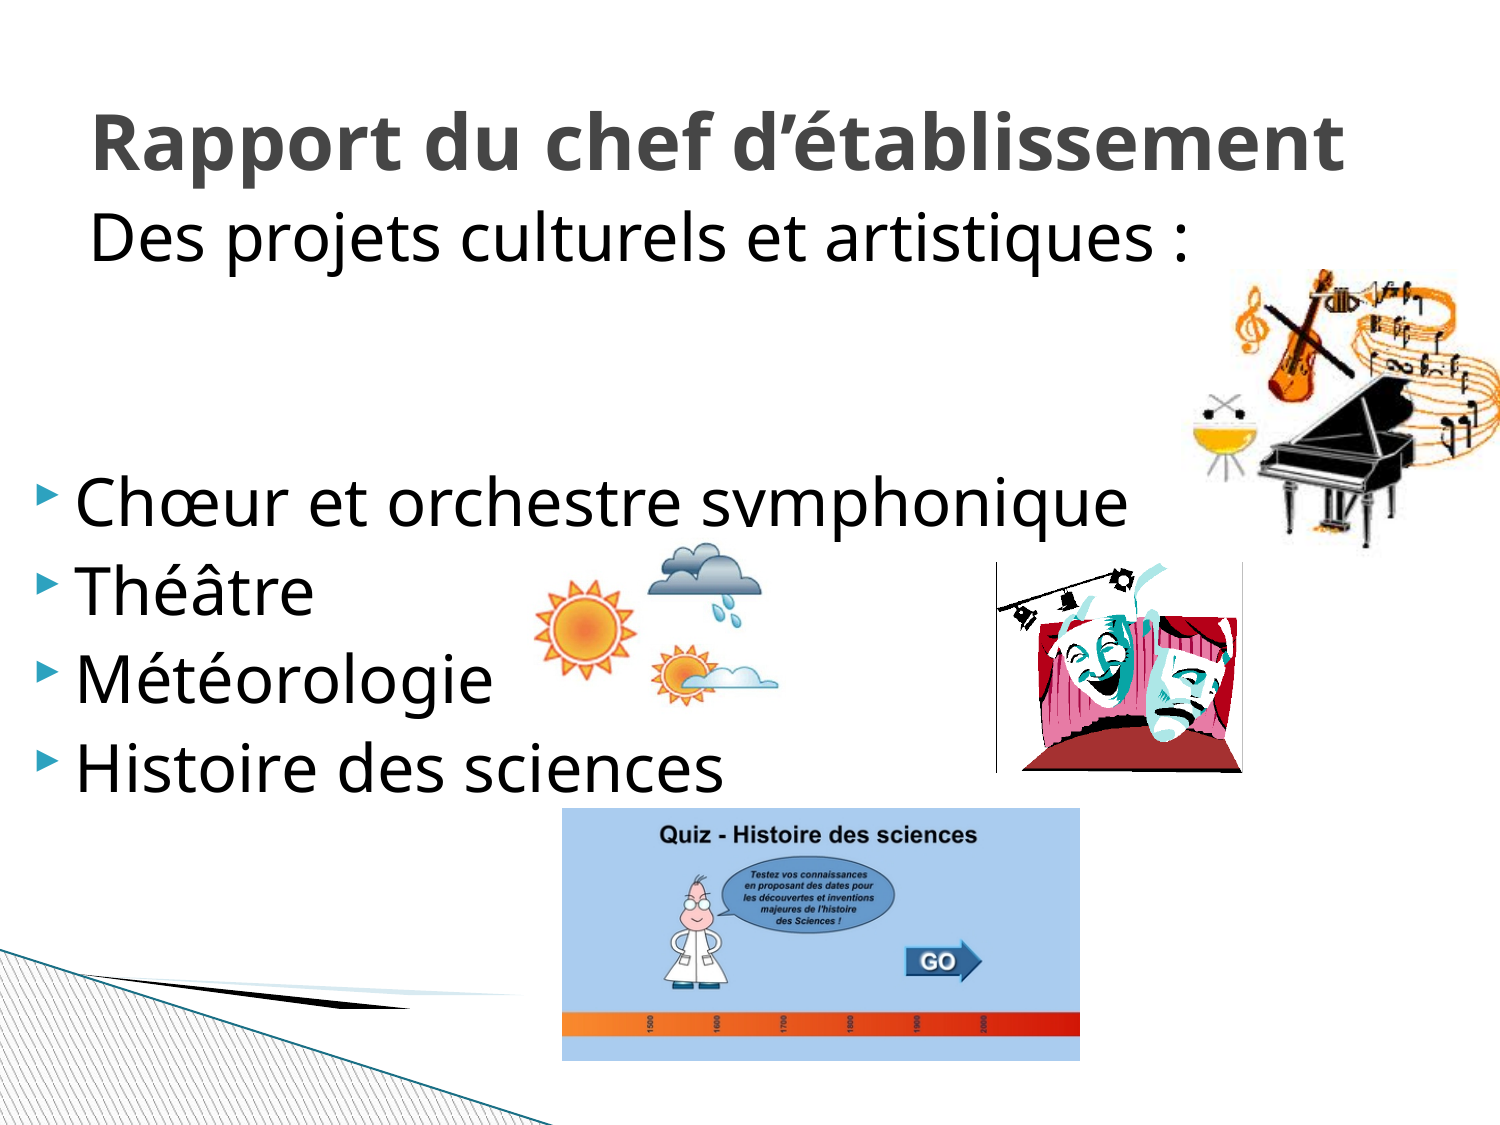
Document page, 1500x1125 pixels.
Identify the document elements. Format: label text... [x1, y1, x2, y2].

title Rapport du chef d’établissement [75, 45, 1425, 233]
picture [1181, 269, 1500, 561]
list Des projets culturels et artistiques : Chœur et orchestre symphonique Théâtre Météorologie Histoire des sciences [0, 187, 1477, 1083]
picture [0, 1083, 543, 1125]
picture [562, 808, 1080, 1061]
picture [996, 562, 1243, 773]
picture [527, 527, 786, 721]
